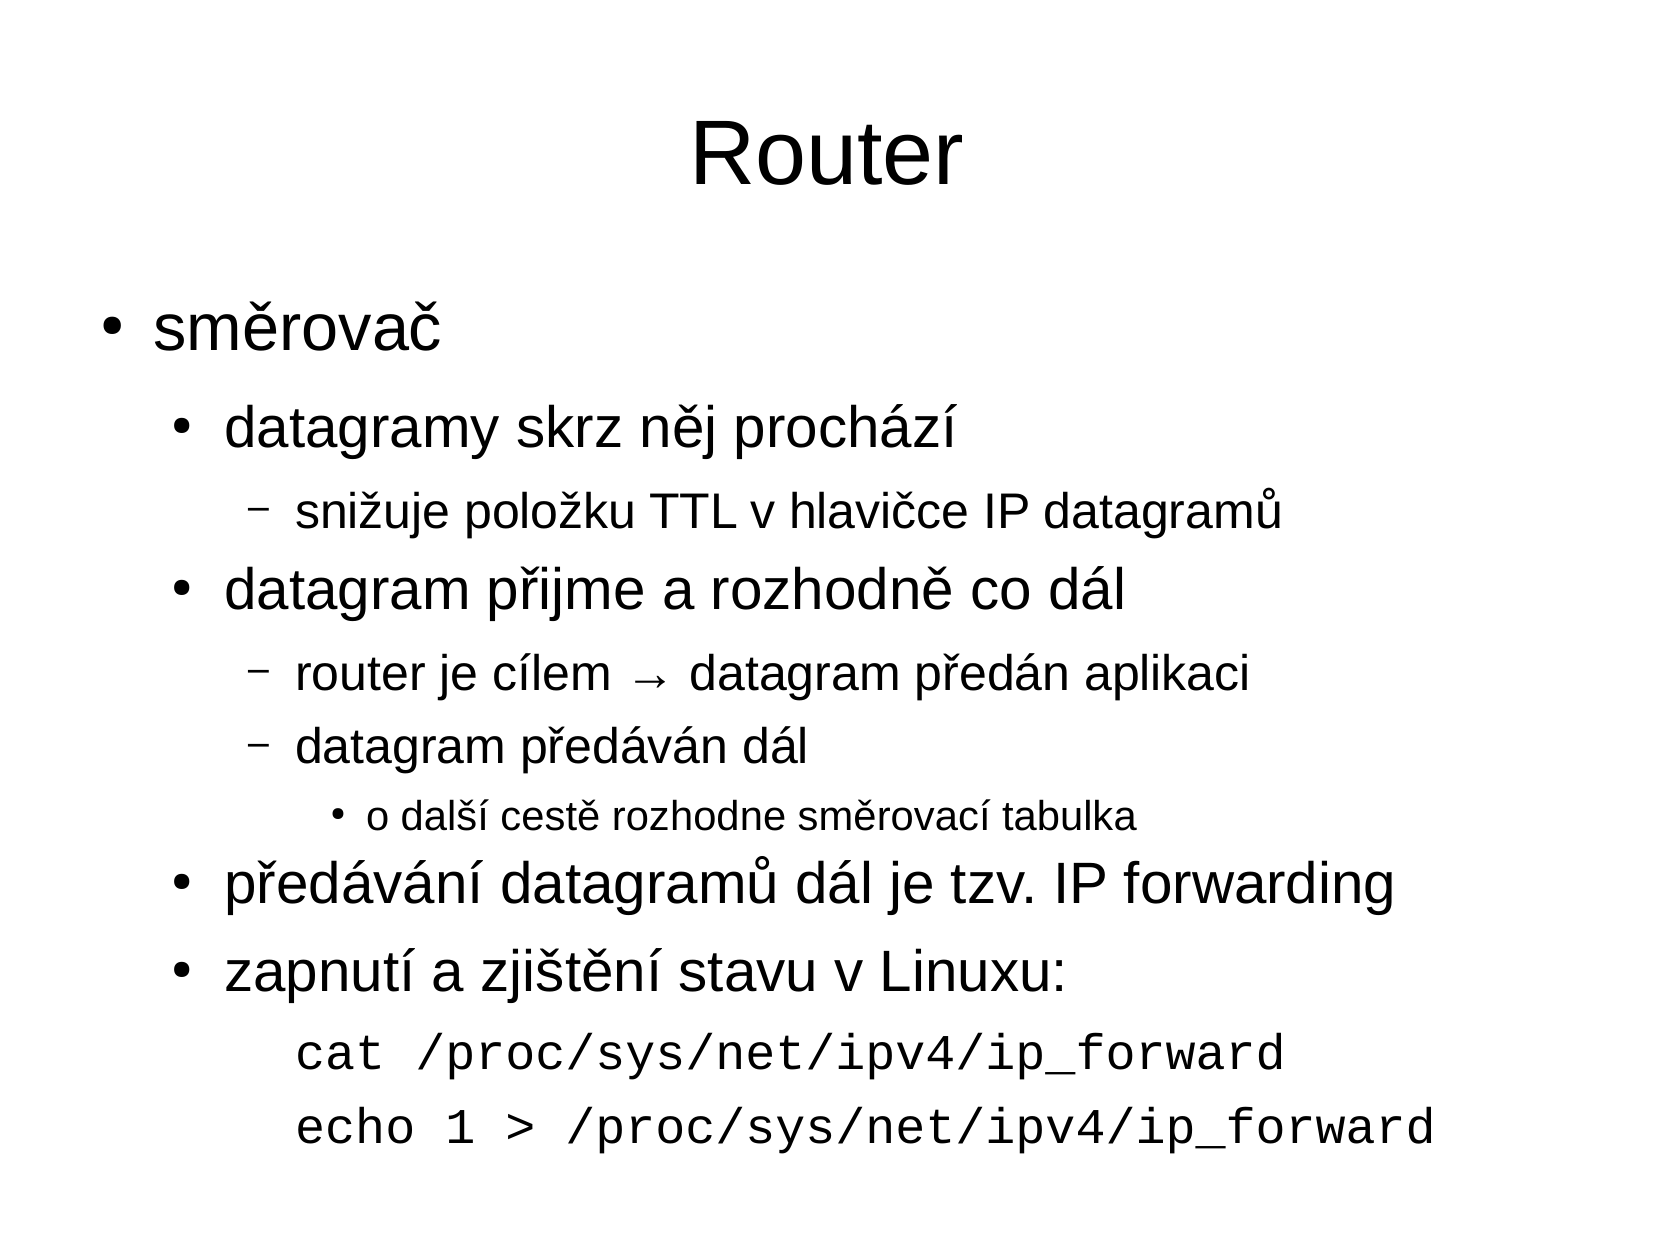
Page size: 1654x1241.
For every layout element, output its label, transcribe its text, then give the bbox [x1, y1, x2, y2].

title Router [82, 49, 1571, 257]
list směrovač datagramy skrz něj prochází snižuje položku TTL v hlavičce IP datagramů datagram přijme a rozhodně co dál router je cílem → datagram předán aplikaci datagram předáván dál o další cestě rozhodne směrovací tabulka předávání datagramů dál je tzv. IP forwarding zapnutí a zjištění stavu v Linuxu: cat /proc/sys/net/ipv4/ip_forward echo 1 > /proc/sys/net/ipv4/ip_forward [82, 290, 1571, 1160]
